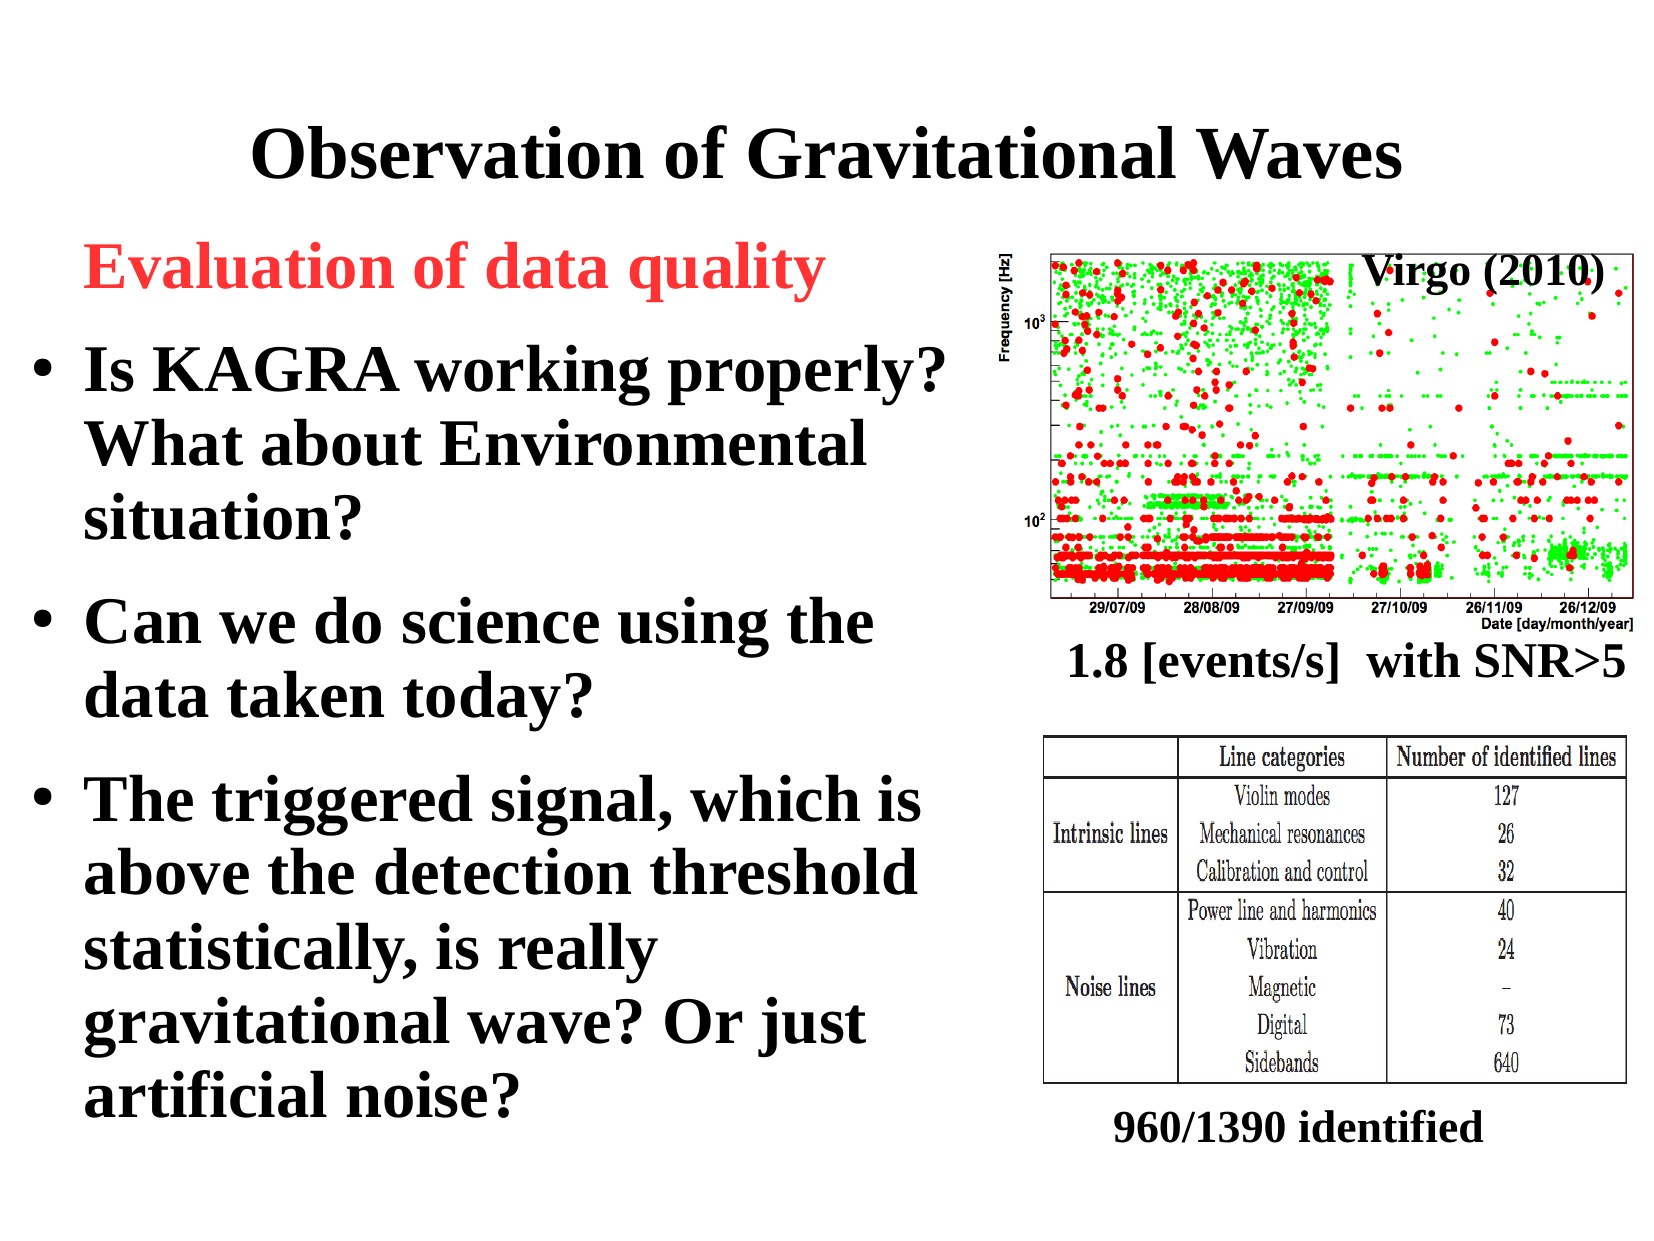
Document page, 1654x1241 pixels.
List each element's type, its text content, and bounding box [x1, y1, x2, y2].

text_box Virgo (2010) [1346, 237, 1631, 308]
title Observation of Gravitational Waves [82, 49, 1571, 237]
text_box 1.8 [events/s] with SNR>5 [1051, 625, 1654, 697]
text_box 960/1390 identified [1098, 1094, 1560, 1155]
picture [992, 237, 1642, 640]
list Evaluation of data quality Is KAGRA working properly? What about Environmental situation? Can we do science using the data taken today? The triggered signal, which is above the detection threshold statistically, is really gravitational wave? Or just artificial noise? [13, 228, 1004, 1158]
picture [1033, 720, 1636, 1095]
